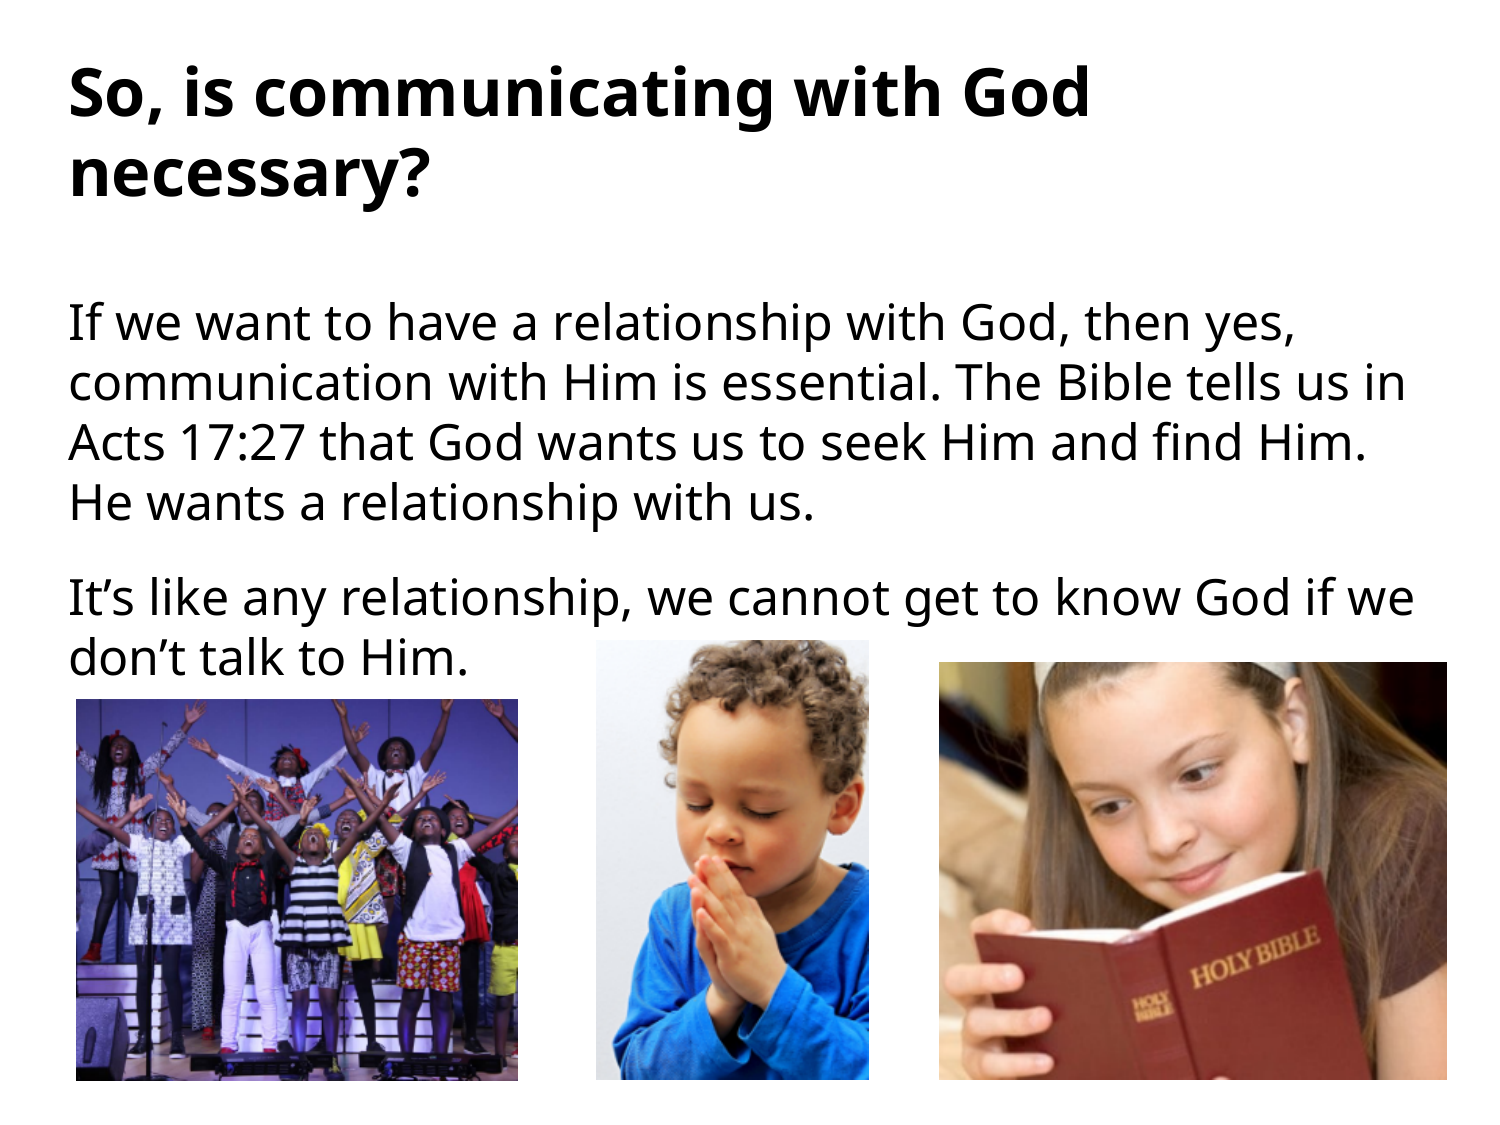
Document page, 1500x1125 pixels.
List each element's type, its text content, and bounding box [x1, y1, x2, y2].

picture [939, 662, 1447, 1080]
text_box So, is communicating with God necessary? If we want to have a relationship with God, then yes, communication with Him is essential. The Bible tells us in Acts 17:27 that God wants us to seek Him and find Him. He wants a relationship with us. It’s like any relationship, we cannot get to know God if we don’t talk to Him. [53, 42, 1447, 700]
picture [596, 640, 869, 1080]
picture [76, 699, 518, 1082]
